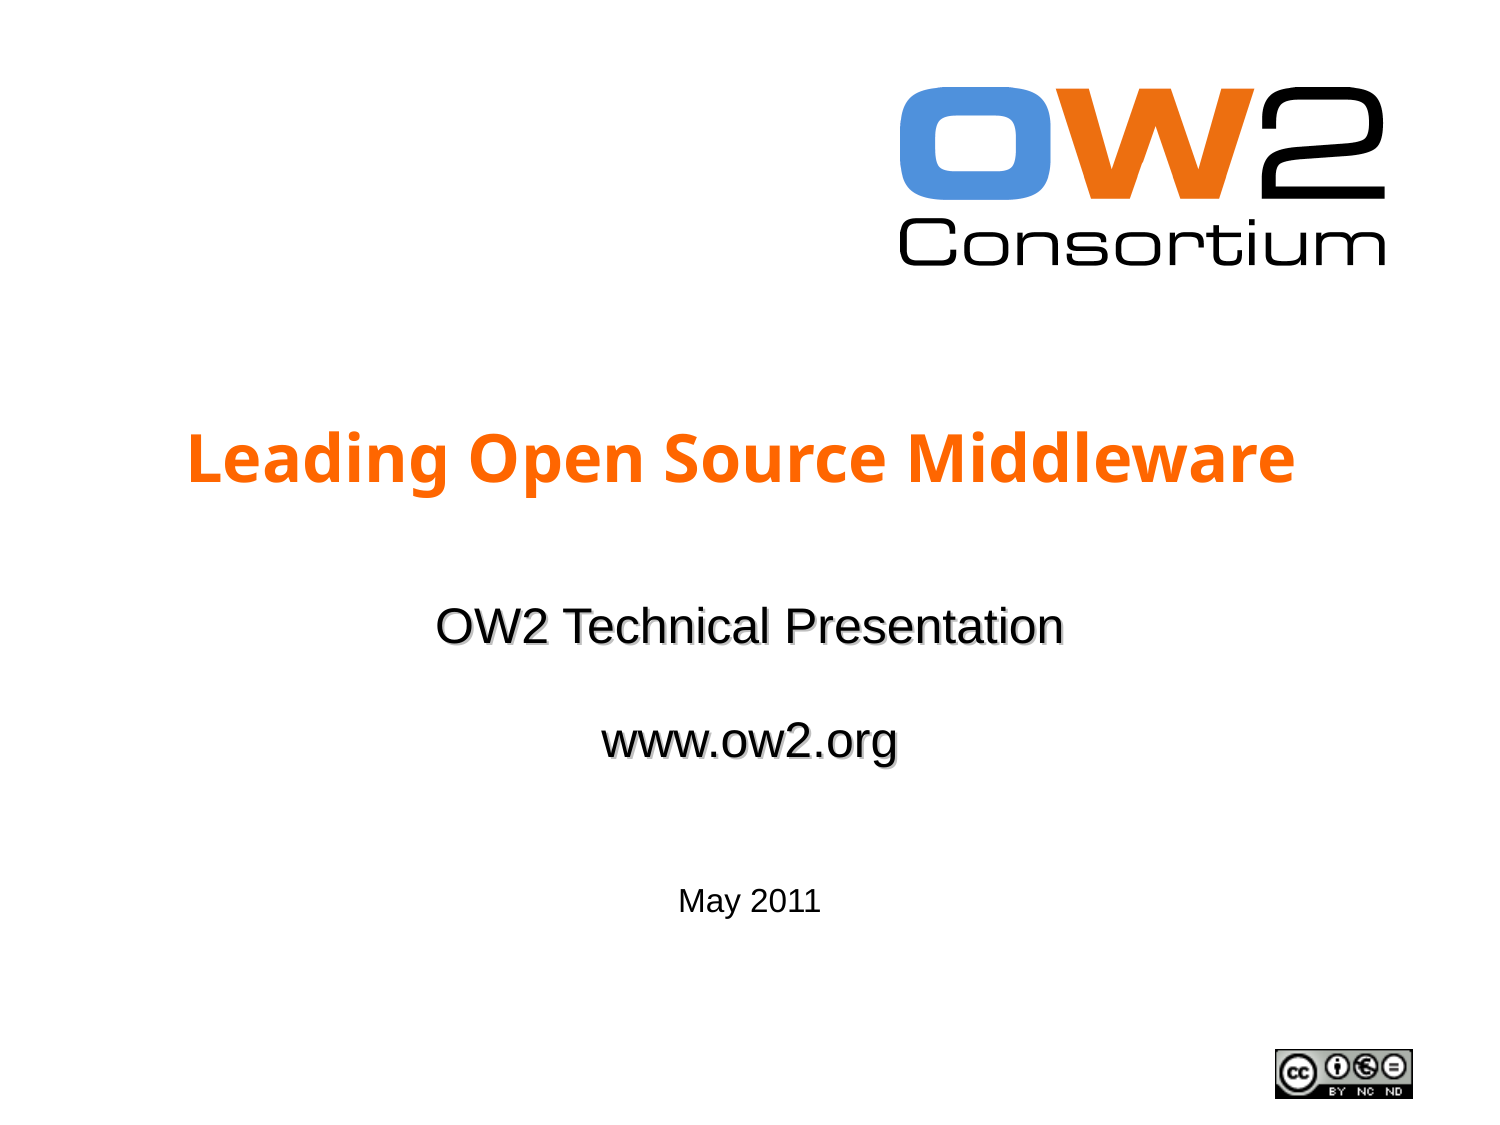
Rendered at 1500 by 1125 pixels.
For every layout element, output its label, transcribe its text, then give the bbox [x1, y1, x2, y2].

title Leading Open Source Middleware [75, 403, 1426, 608]
picture [1275, 1049, 1413, 1099]
subtitle OW2 Technical Presentation www.ow2.org May 2011 [337, 599, 1163, 1026]
